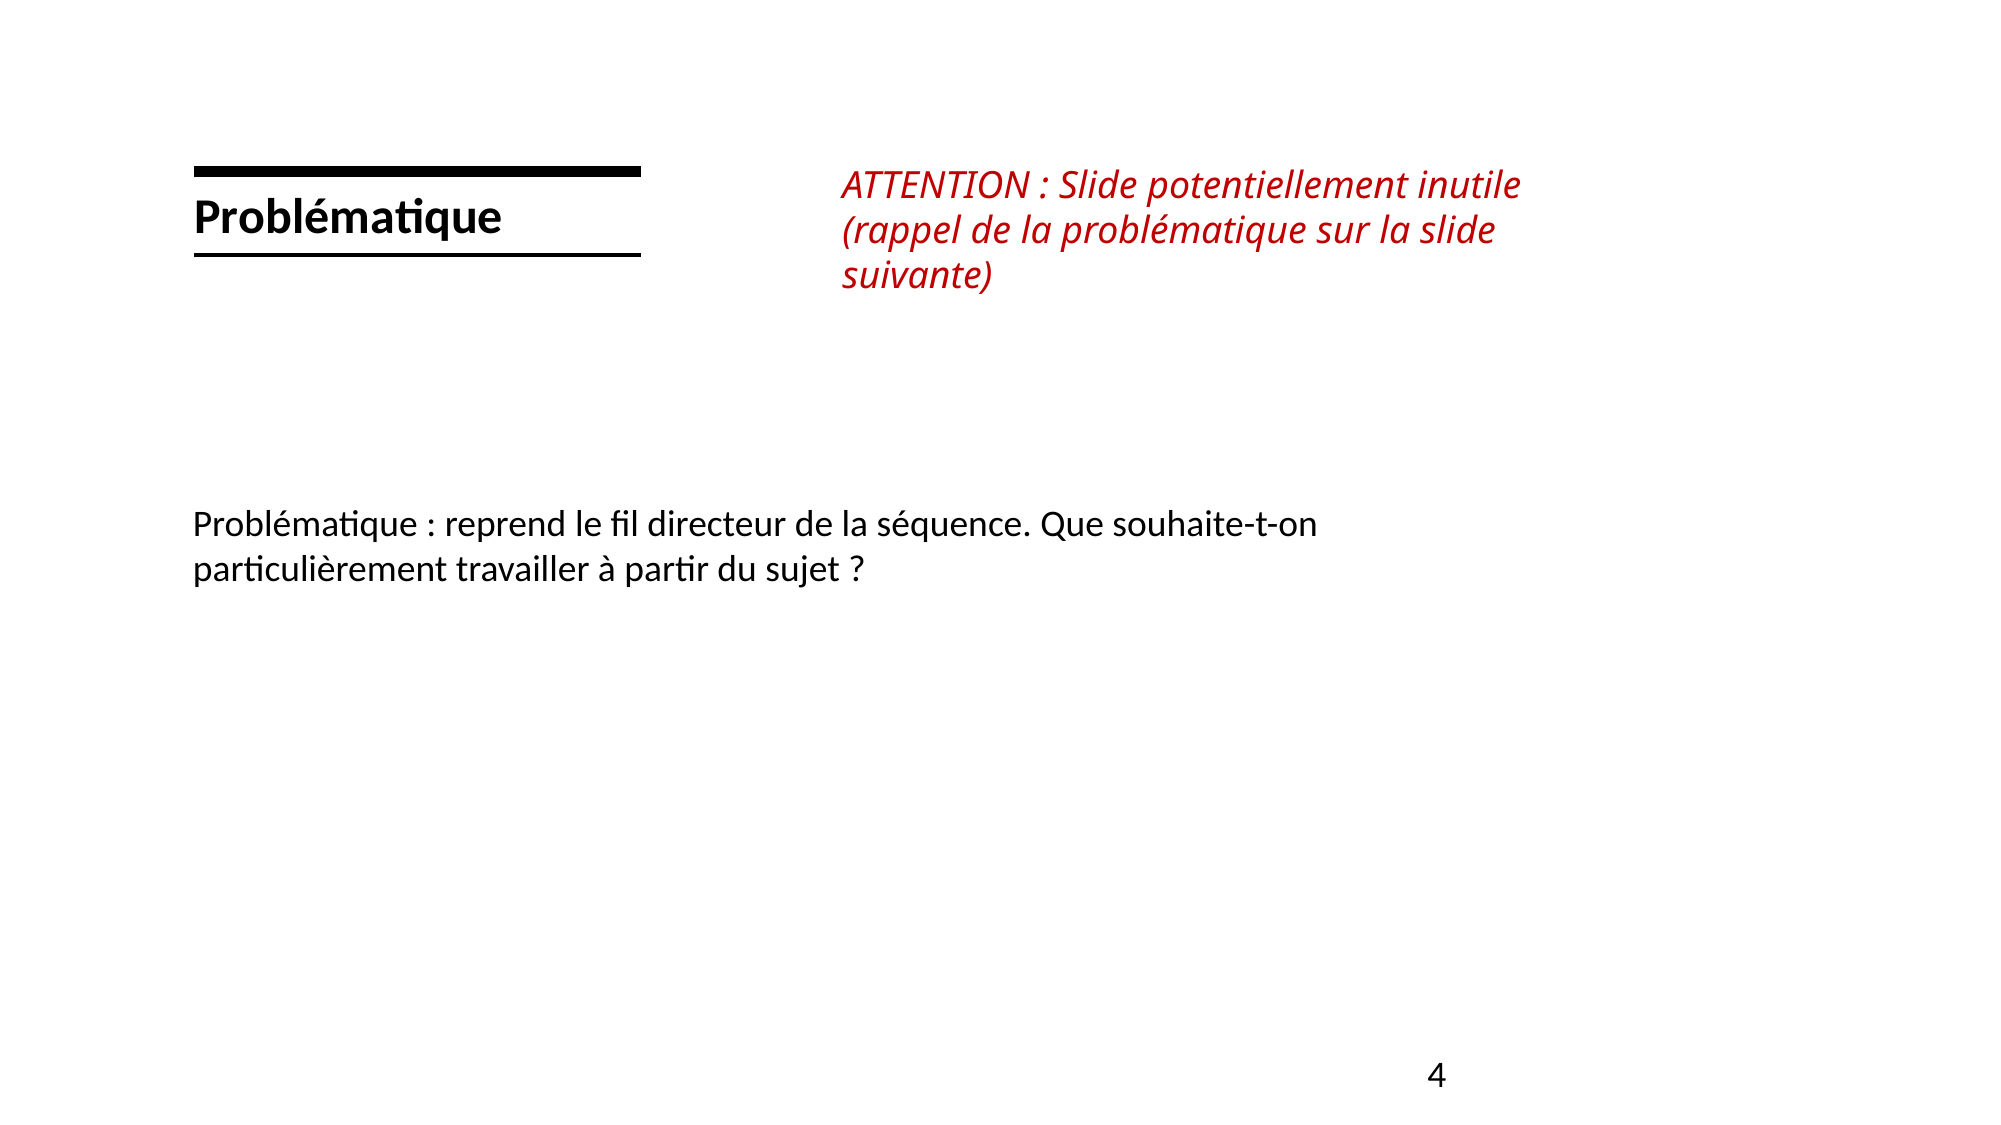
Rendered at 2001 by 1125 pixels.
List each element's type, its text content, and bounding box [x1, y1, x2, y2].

text_box Problématique [194, 183, 507, 245]
text_box Problématique : reprend le fil directeur de la séquence. Que souhaite-t-on particulièrement travailler à partir du sujet ? [192, 491, 1493, 598]
text_box [1412, 1042, 1863, 1103]
text_box ATTENTION : Slide potentiellement inutile (rappel de la problématique sur la slide suivante) [842, 153, 1593, 260]
